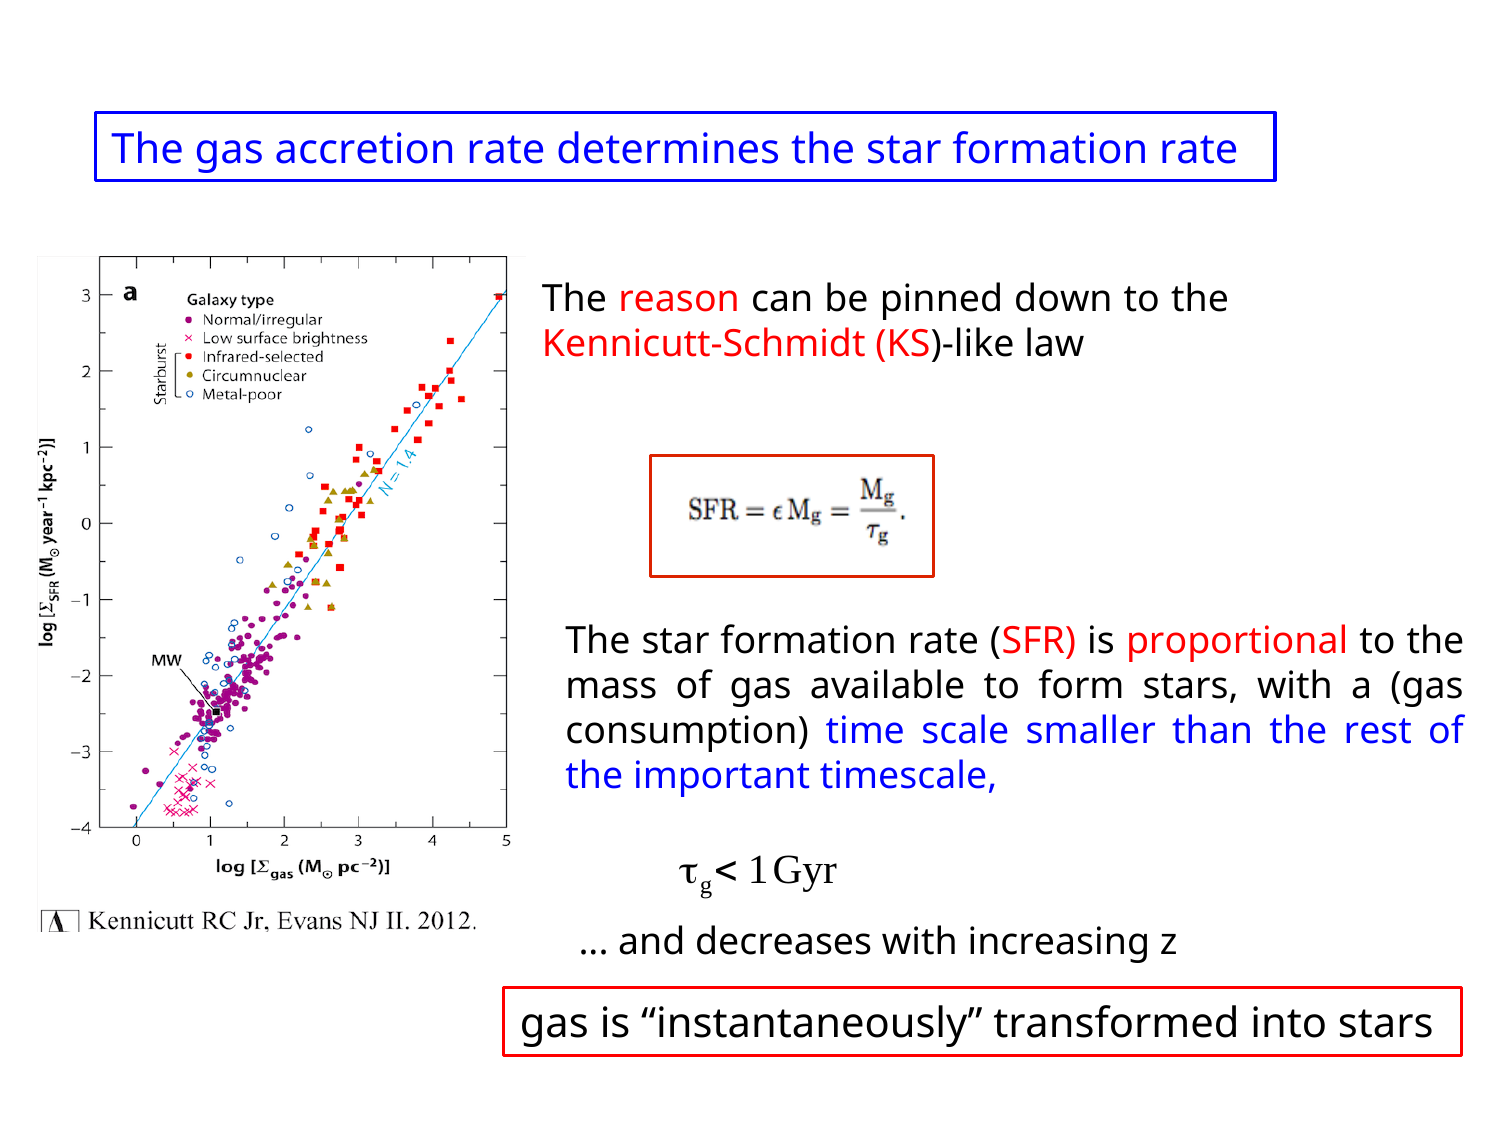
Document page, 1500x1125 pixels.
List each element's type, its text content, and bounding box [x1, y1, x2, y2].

text_box ... and decreases with increasing z [563, 909, 1198, 970]
picture [652, 457, 932, 575]
text_box The star formation rate (SFR) is proportional to the mass of gas available to form stars, with a (gas consumption) time scale smaller than the rest of the important timescale, [550, 608, 1489, 861]
chart [670, 846, 844, 899]
text_box gas is “instantaneously” transformed into stars [503, 987, 1462, 1056]
text_box The reason can be pinned down to the Kennicutt-Schmidt (KS)-like law [527, 266, 1343, 407]
text_box The gas accretion rate determines the star formation rate [95, 112, 1276, 181]
picture [37, 256, 526, 932]
